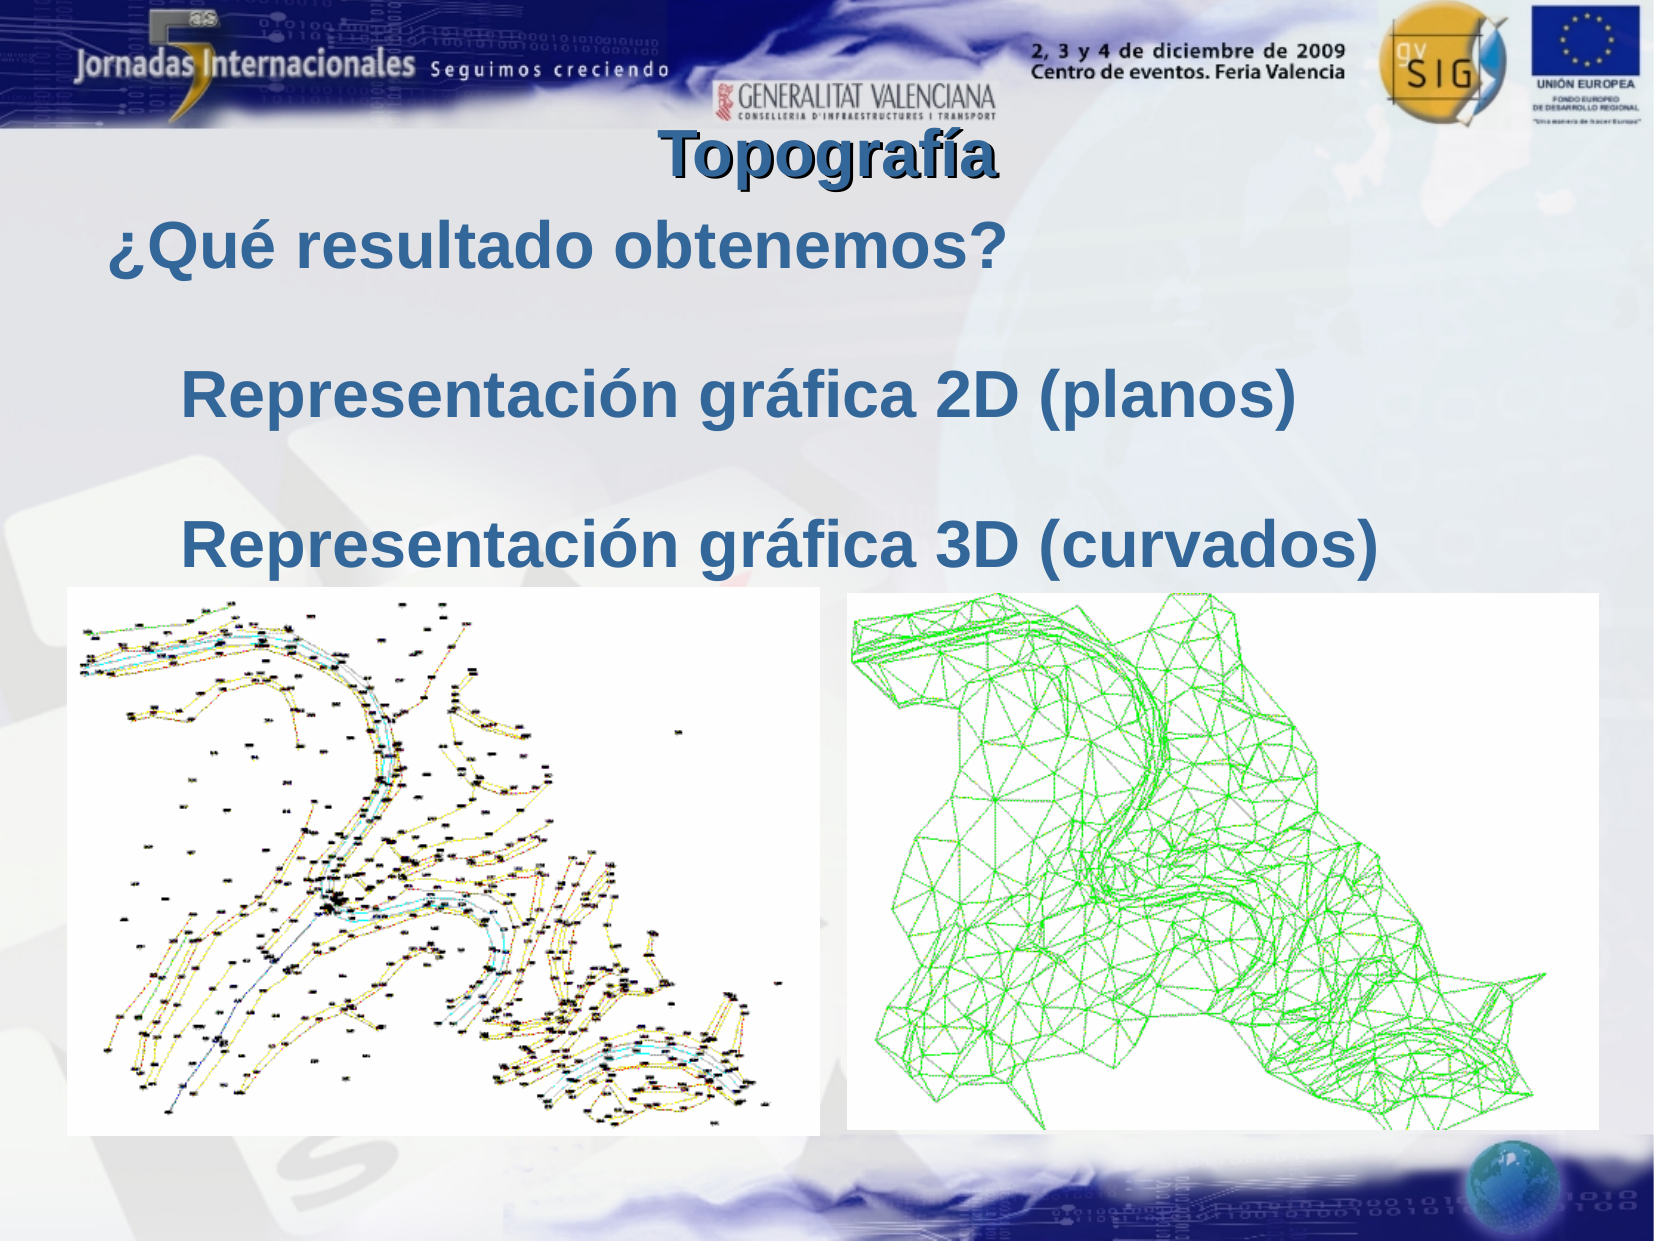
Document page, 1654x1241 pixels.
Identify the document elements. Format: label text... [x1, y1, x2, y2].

picture [0, 0, 1654, 1241]
title Topografía [82, 56, 1571, 250]
text_box ¿Qué resultado obtenemos? Representación gráfica 2D (planos) Representación gráfica 3D (curvados) [106, 207, 1595, 741]
